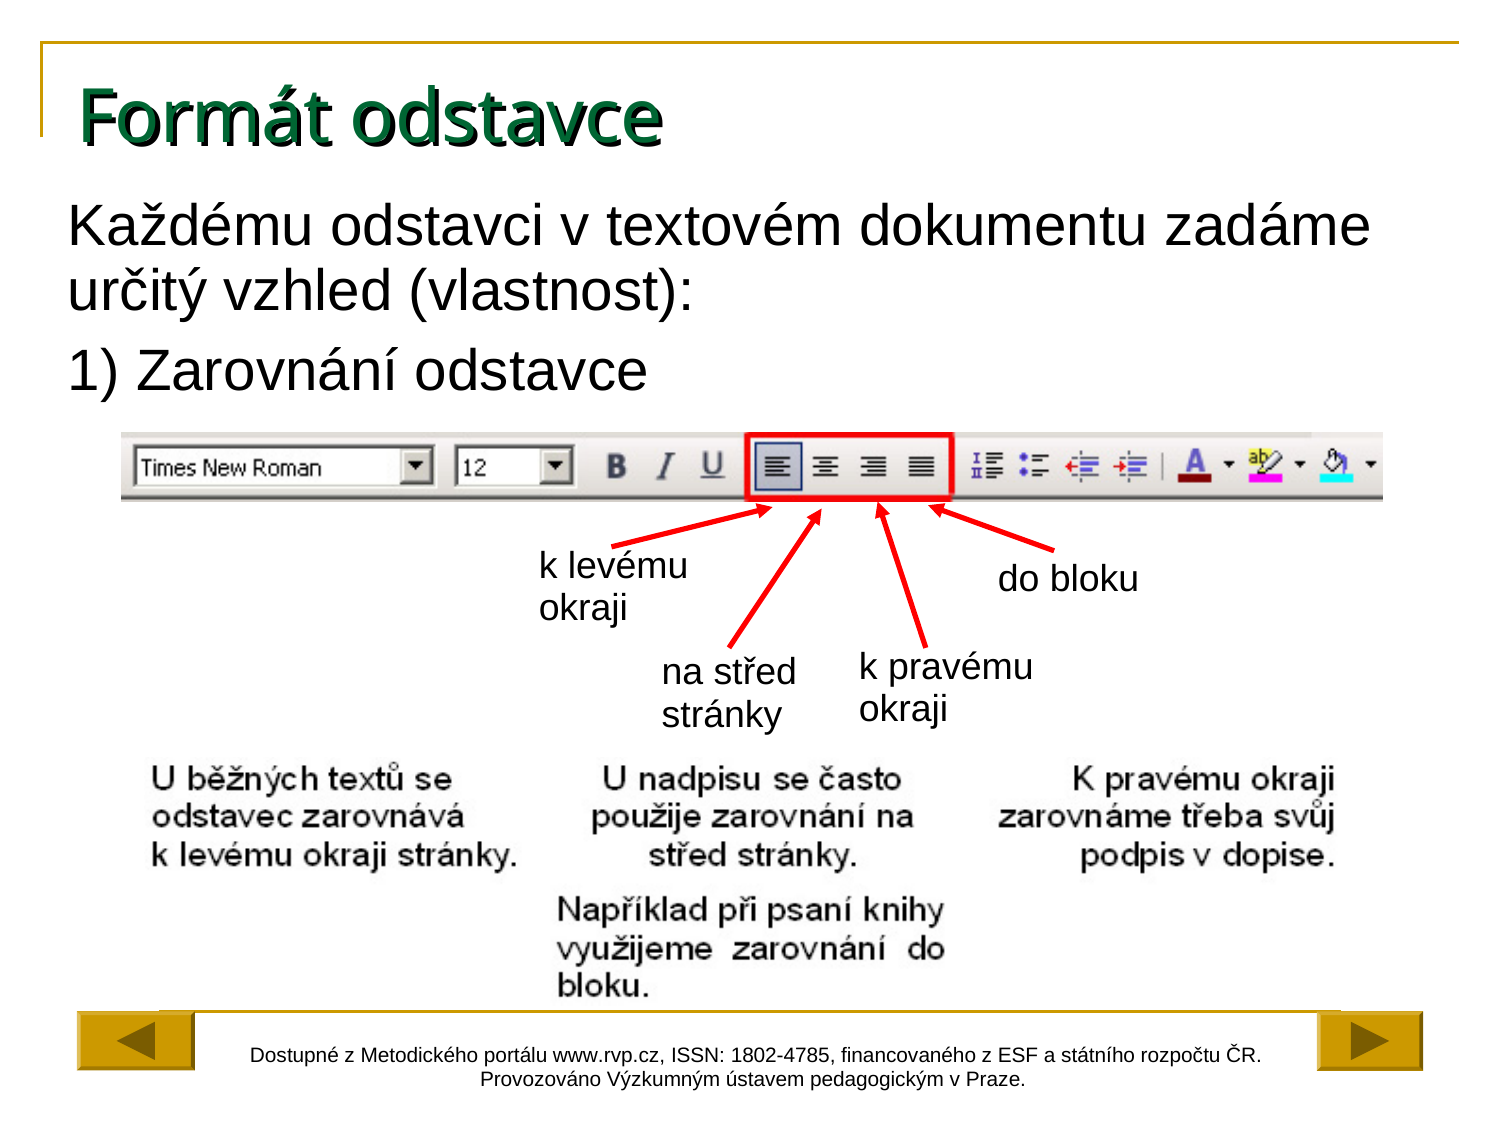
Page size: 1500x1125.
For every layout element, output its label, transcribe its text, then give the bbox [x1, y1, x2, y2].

text_box na střed stránky [646, 643, 830, 743]
text_box k pravému okraji [844, 637, 1071, 738]
list Každému odstavci v textovém dokumentu zadáme určitý vzhled (vlastnost): 1) Zarovnání odstavce [53, 185, 1412, 431]
picture [121, 432, 1383, 502]
text_box do bloku [983, 549, 1190, 607]
title Formát odstavce [61, 54, 1231, 182]
text_box [78, 1011, 195, 1071]
text_box k levému okraji [523, 536, 720, 637]
picture [144, 757, 1343, 1006]
text_box [1318, 1011, 1424, 1071]
